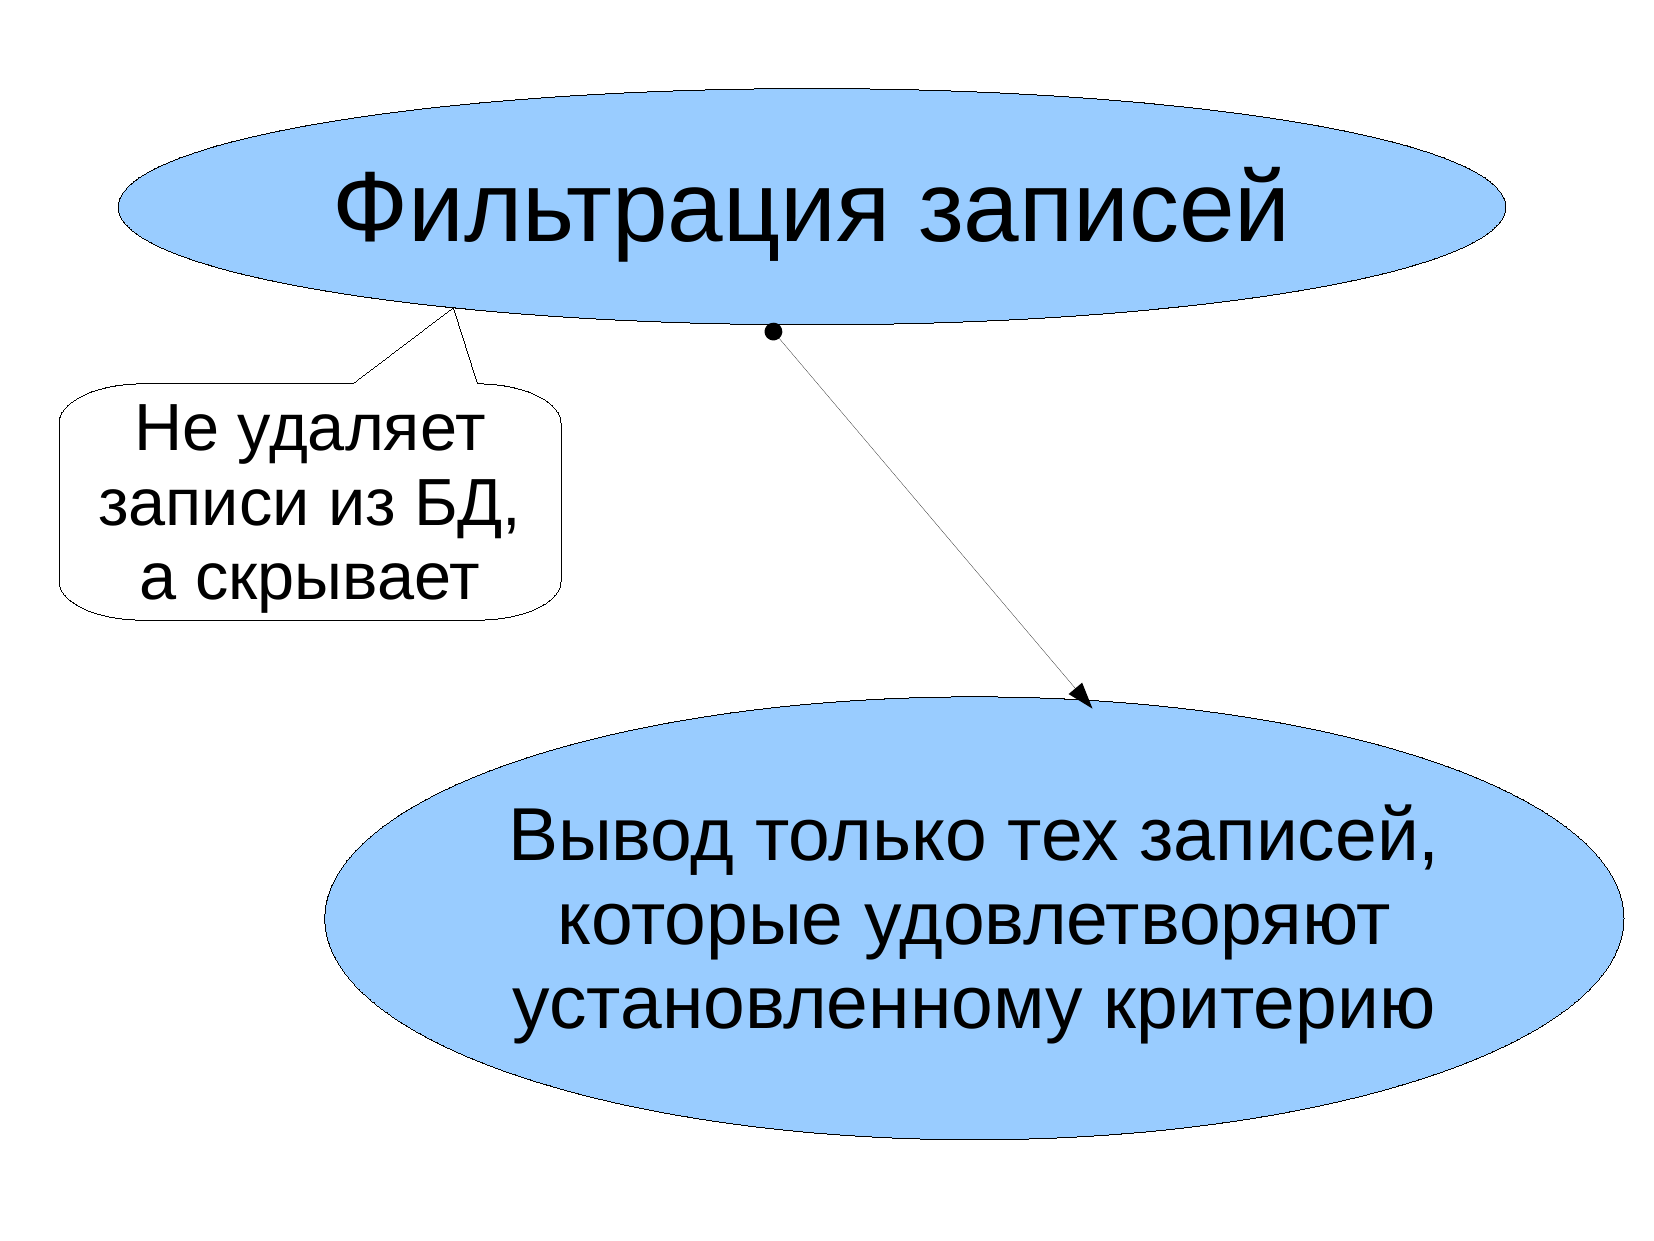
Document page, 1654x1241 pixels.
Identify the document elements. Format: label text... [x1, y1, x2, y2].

text_box Не удаляет записи из БД, а скрывает [59, 307, 562, 621]
text_box Фильтрация записей [118, 88, 1506, 325]
text_box Вывод только тех записей, которые удовлетворяют установленному критерию [324, 696, 1625, 1140]
